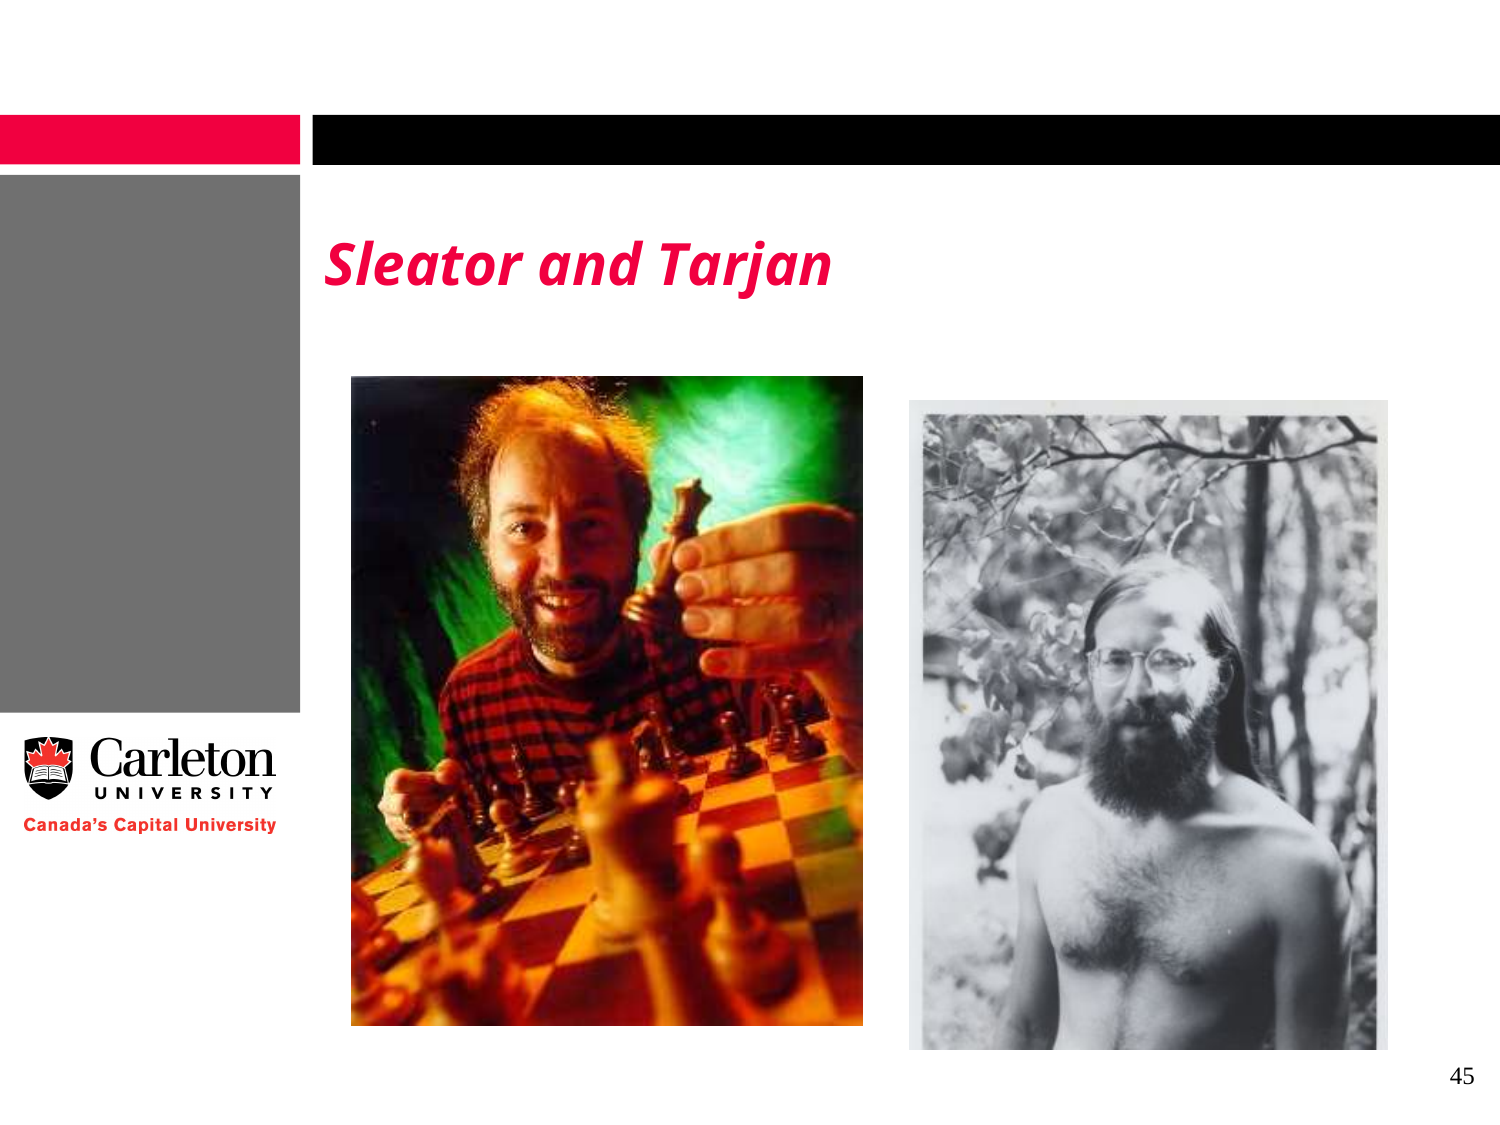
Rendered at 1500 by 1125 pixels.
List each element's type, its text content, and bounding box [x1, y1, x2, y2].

picture [351, 376, 863, 1026]
picture [24, 737, 276, 834]
title Sleator and Tarjan [324, 194, 1450, 331]
picture [909, 400, 1388, 1051]
